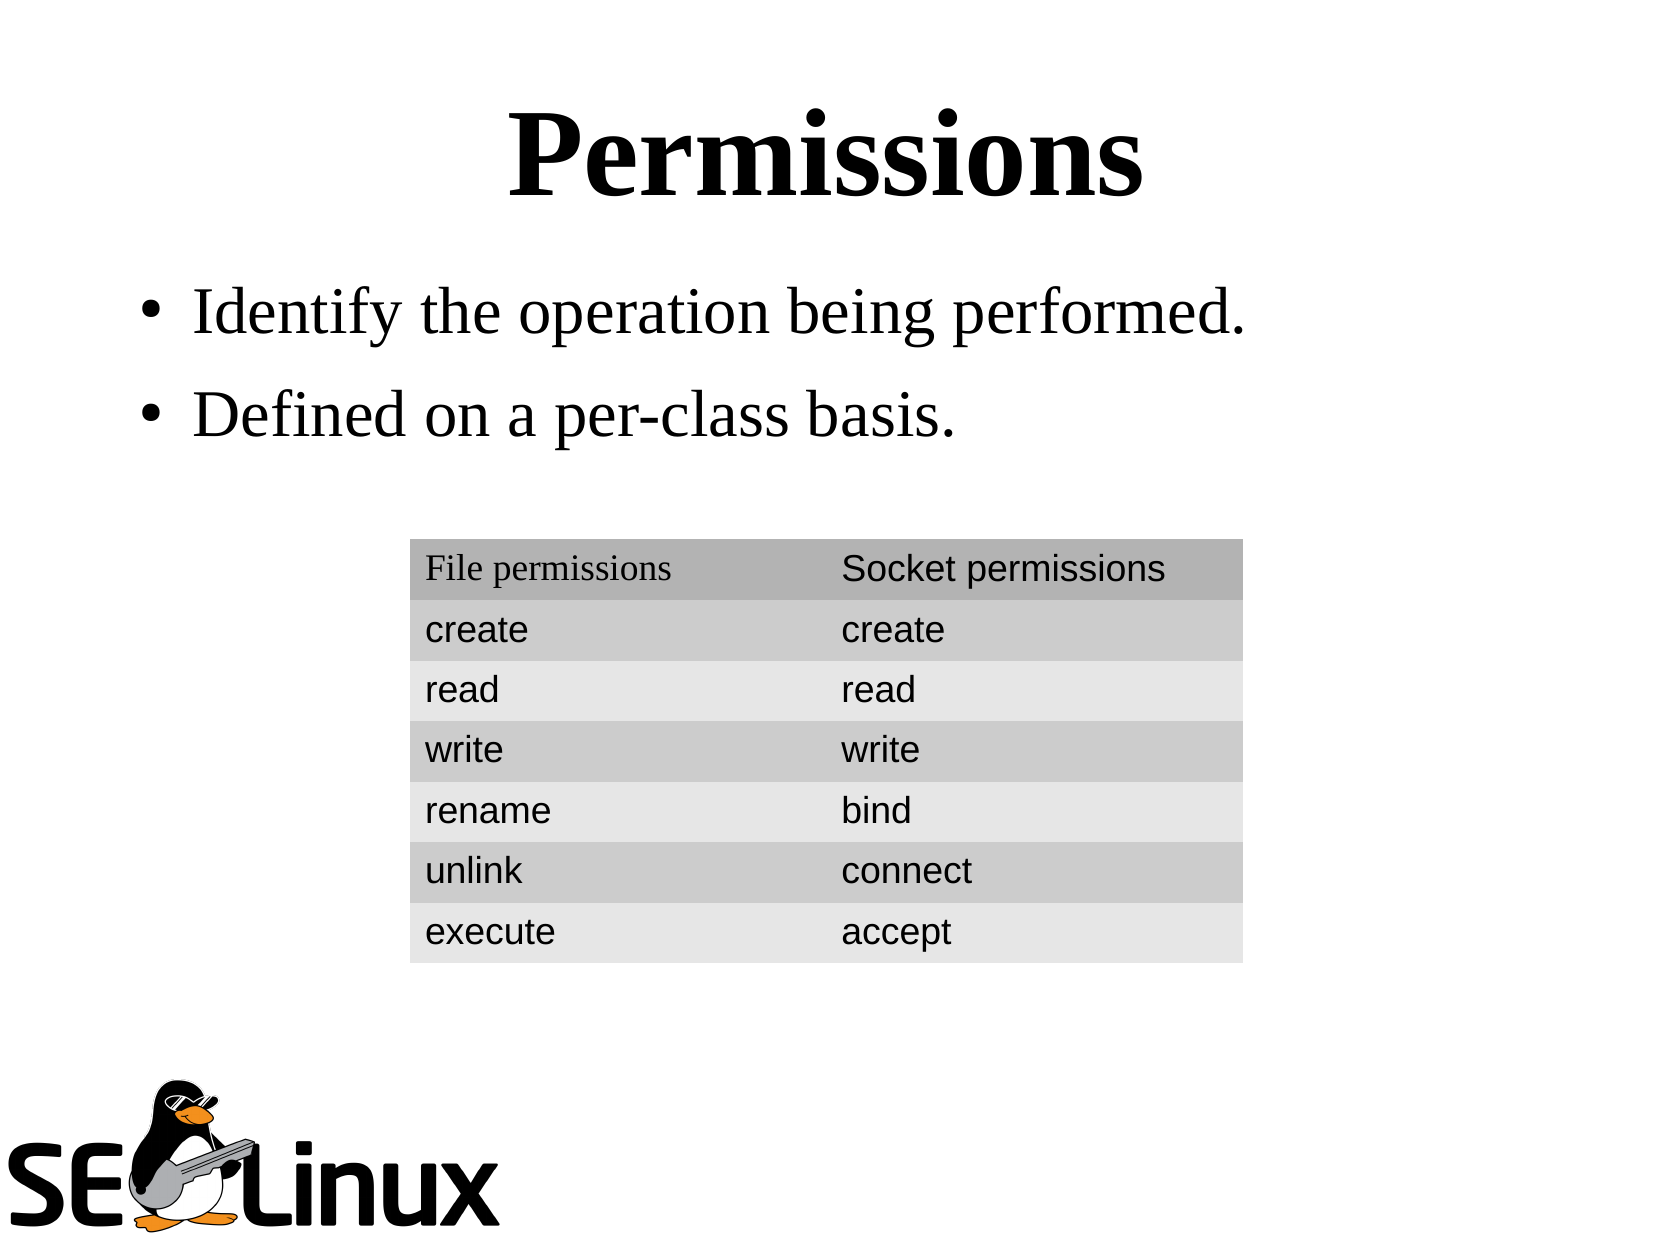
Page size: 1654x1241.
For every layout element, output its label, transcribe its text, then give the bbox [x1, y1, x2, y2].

table_header File permissions [410, 539, 827, 600]
table_cell read [827, 661, 1243, 721]
table_cell rename [410, 782, 827, 842]
table_cell read [410, 661, 827, 721]
table_cell create [410, 600, 827, 661]
table_cell bind [827, 782, 1243, 842]
picture [0, 919, 526, 1241]
table_cell accept [827, 903, 1243, 963]
title Permissions [82, 49, 1571, 257]
table_cell write [827, 721, 1243, 782]
table_cell connect [827, 842, 1243, 903]
table_cell unlink [410, 842, 827, 903]
table_cell execute [410, 903, 827, 963]
list Identify the operation being performed. Defined on a per-class basis. [121, 273, 1534, 1041]
table_cell create [827, 600, 1243, 661]
table_header Socket permissions [827, 539, 1243, 600]
table_cell write [410, 721, 827, 782]
